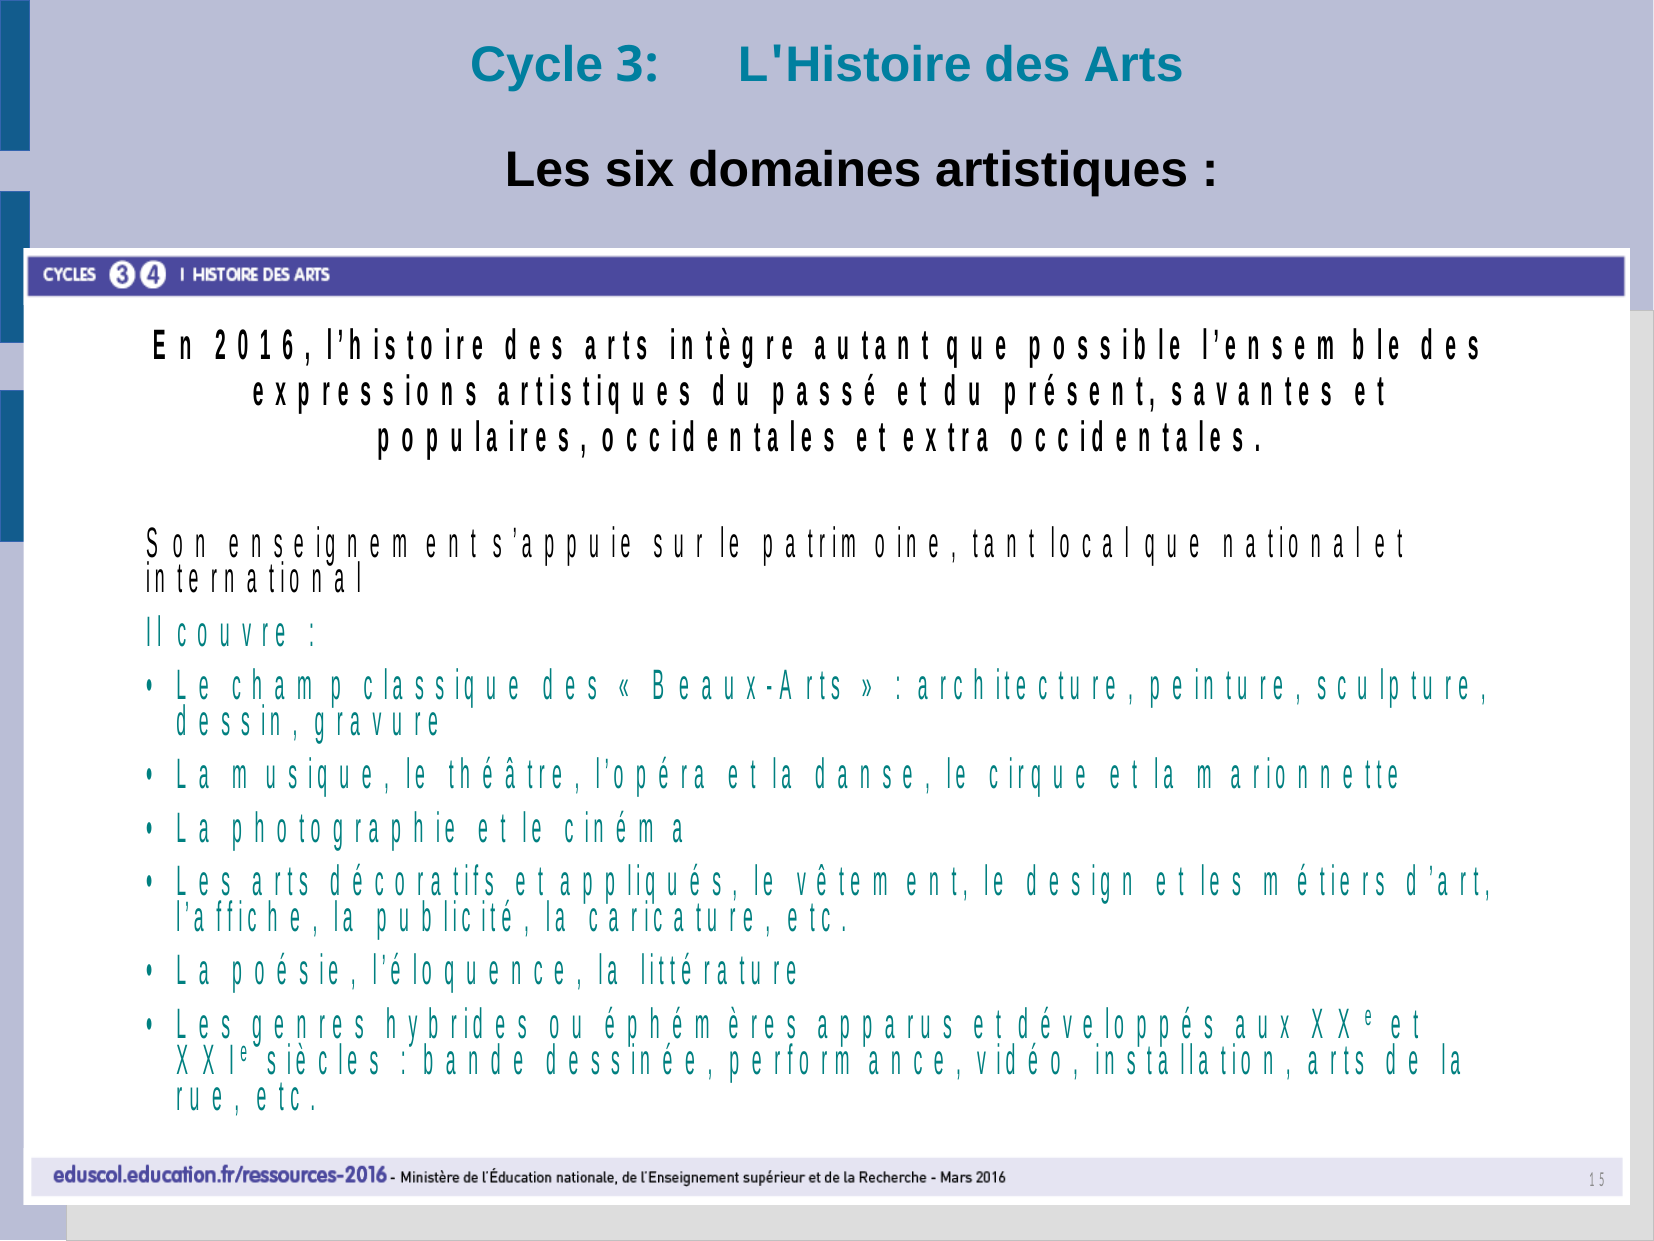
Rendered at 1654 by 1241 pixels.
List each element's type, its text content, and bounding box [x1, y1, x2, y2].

picture [23, 248, 1630, 1205]
title Cycle 3: L'Histoire des Arts [82, 23, 1571, 116]
list Les six domaines artistiques : [82, 141, 1571, 248]
